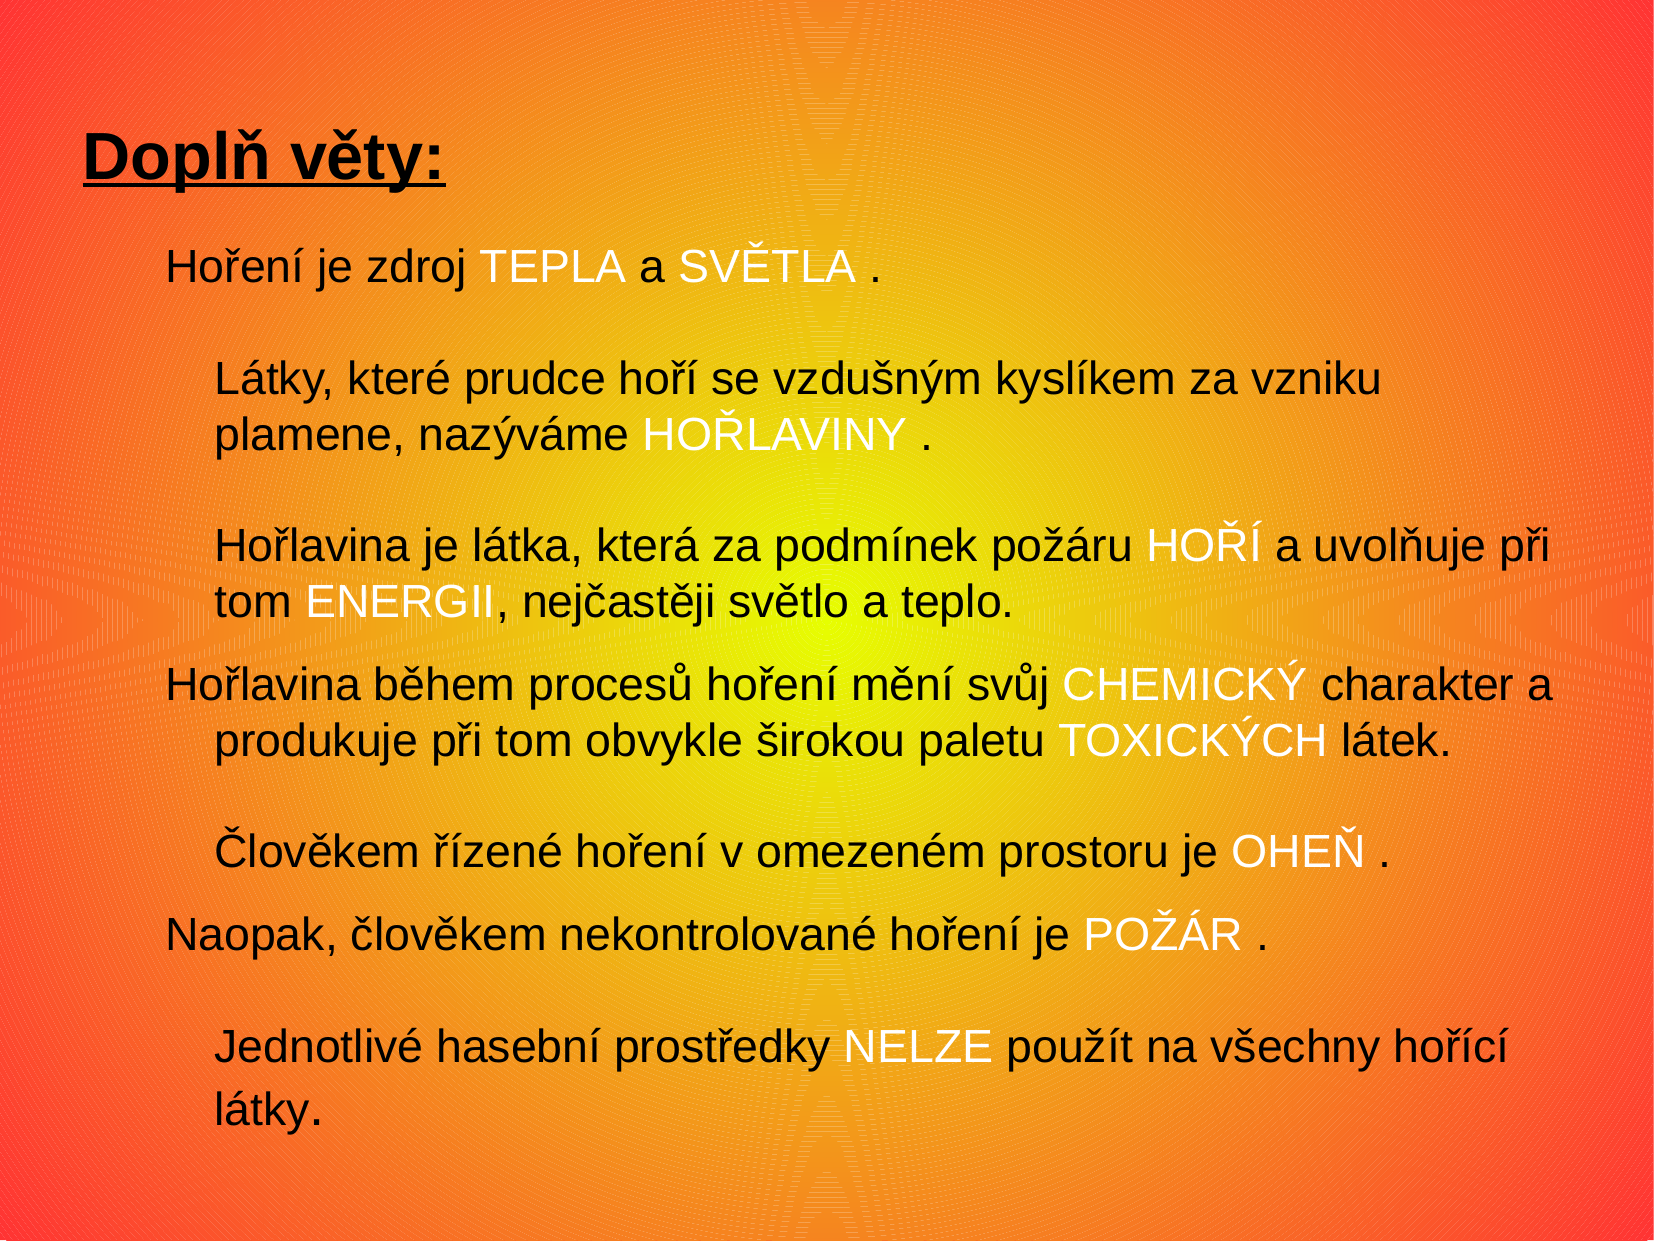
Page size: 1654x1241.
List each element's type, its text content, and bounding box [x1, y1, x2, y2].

list Hoření je zdroj TEPLA a SVĚTLA . Látky, které prudce hoří se vzdušným kyslíkem za vzniku plamene, nazýváme HOŘLAVINY . Hořlavina je látka, která za podmínek požáru HOŘÍ a uvolňuje při tom ENERGII, nejčastěji světlo a teplo. Hořlavina během procesů hoření mění svůj CHEMICKÝ charakter a produkuje při tom obvykle širokou paletu TOXICKÝCH látek. Člověkem řízené hoření v omezeném prostoru je OHEŇ . Naopak, člověkem nekontrolované hoření je POŽÁR . Jednotlivé hasební prostředky NELZE použít na všechny hořící látky. [82, 236, 1571, 1241]
title Doplň věty: [82, 49, 1571, 236]
